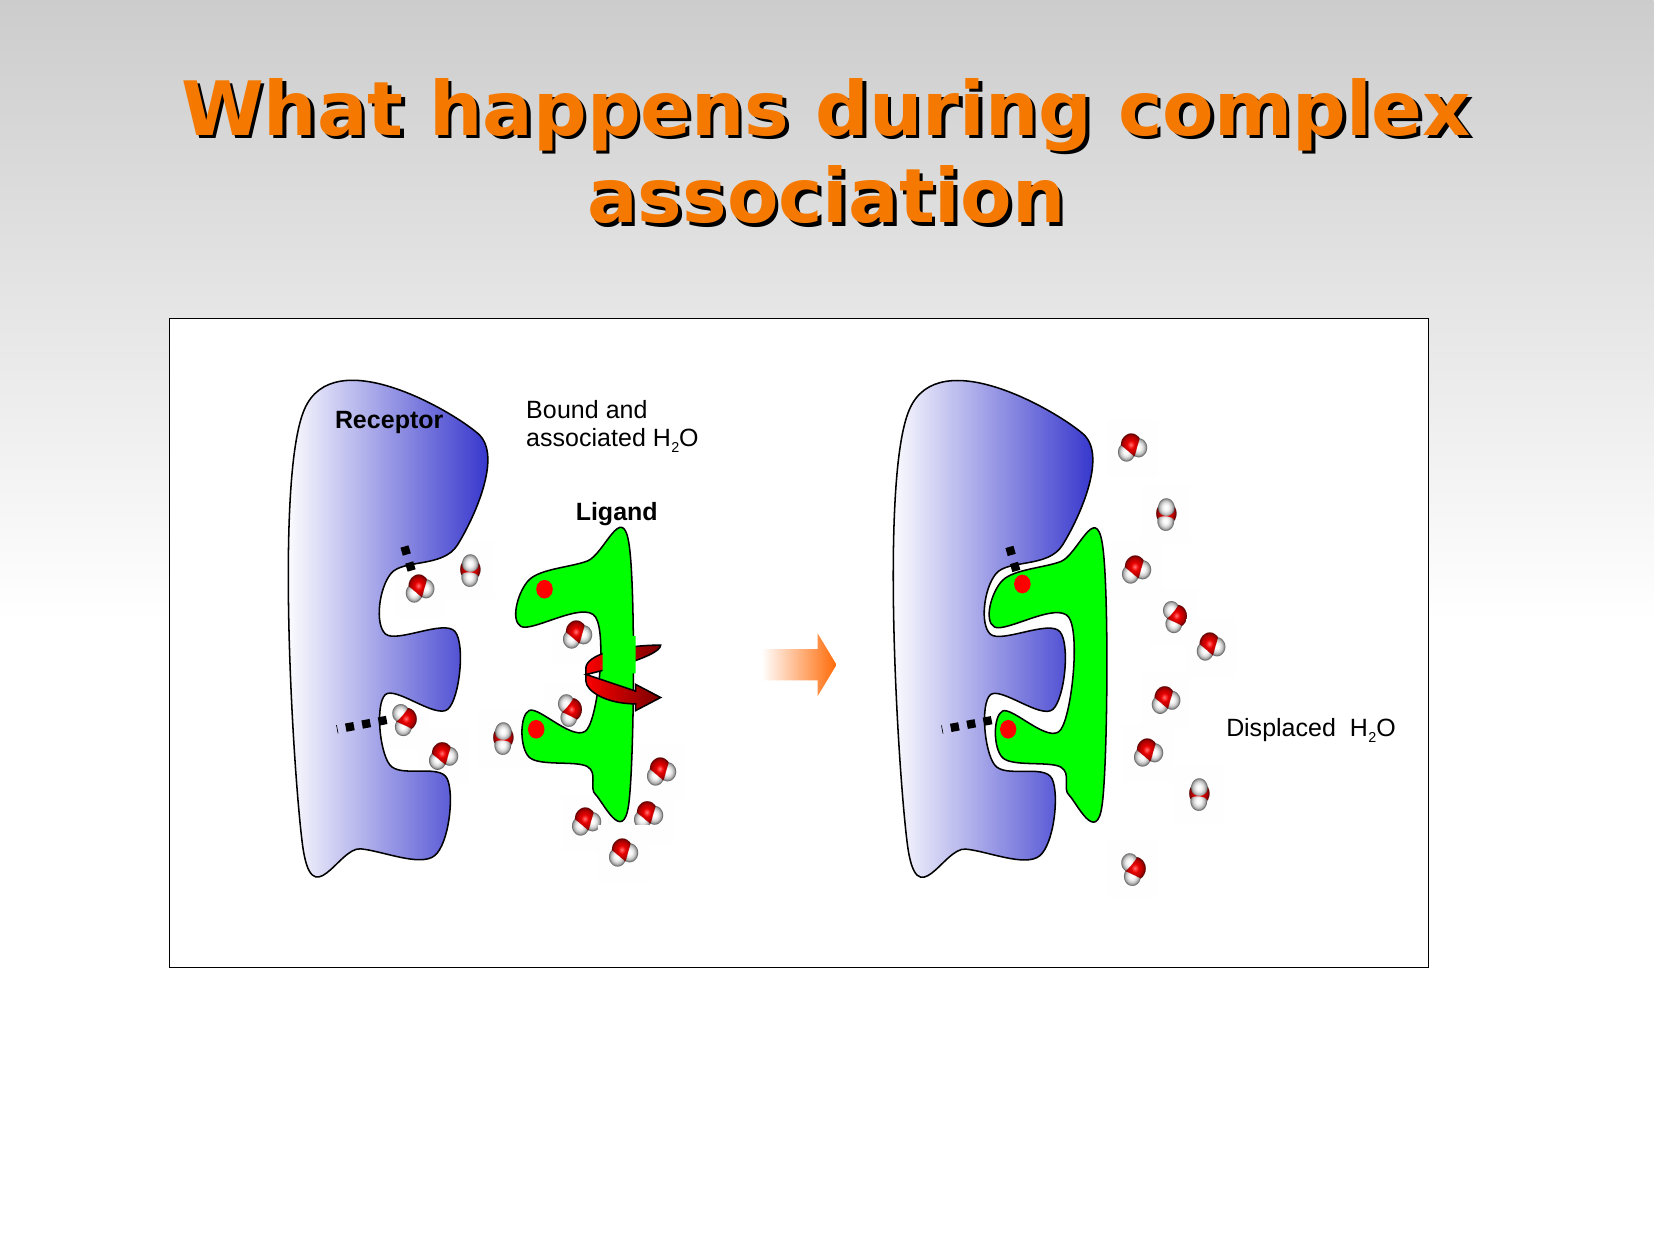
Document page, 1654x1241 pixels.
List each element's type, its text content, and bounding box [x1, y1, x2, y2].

chart [380, 694, 469, 786]
chart [552, 613, 600, 664]
text_box [169, 318, 1429, 968]
chart [544, 682, 594, 732]
chart [1111, 486, 1236, 823]
chart [561, 744, 687, 882]
chart [478, 710, 528, 767]
chart [1107, 421, 1158, 477]
text_box Bound and associated H2O [511, 388, 714, 464]
text_box Ligand [561, 489, 673, 534]
text_box Receptor [320, 398, 459, 442]
title What happens during complex association [82, 49, 1571, 257]
text_box Displaced H2O [1211, 705, 1411, 754]
chart [1107, 841, 1158, 898]
chart [395, 542, 495, 618]
